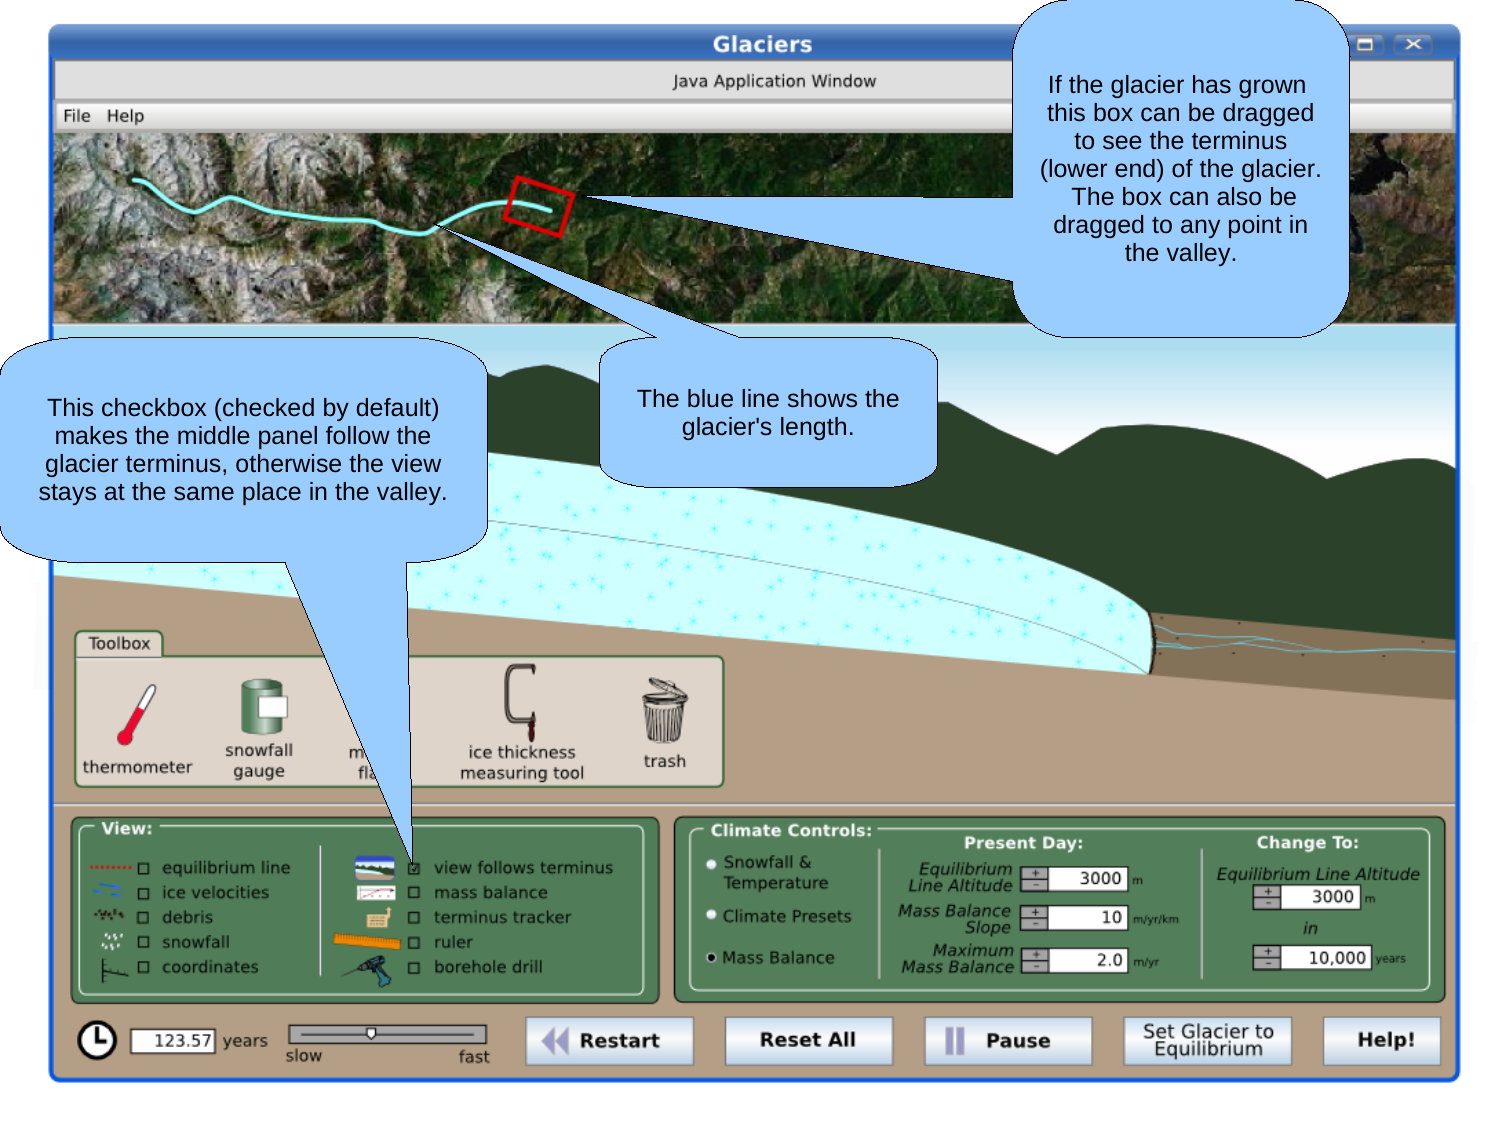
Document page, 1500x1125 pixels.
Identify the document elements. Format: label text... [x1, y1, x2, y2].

text_box If the glacier has grown this box can be dragged to see the terminus (lower end) of the glacier. The box can also be dragged to any point in the valley. [581, 0, 1351, 338]
text_box This checkbox (checked by default) makes the middle panel follow the glacier terminus, otherwise the view stays at the same place in the valley. [0, 337, 488, 866]
picture [14, 0, 1500, 1120]
text_box The blue line shows the glacier's length. [433, 223, 938, 488]
